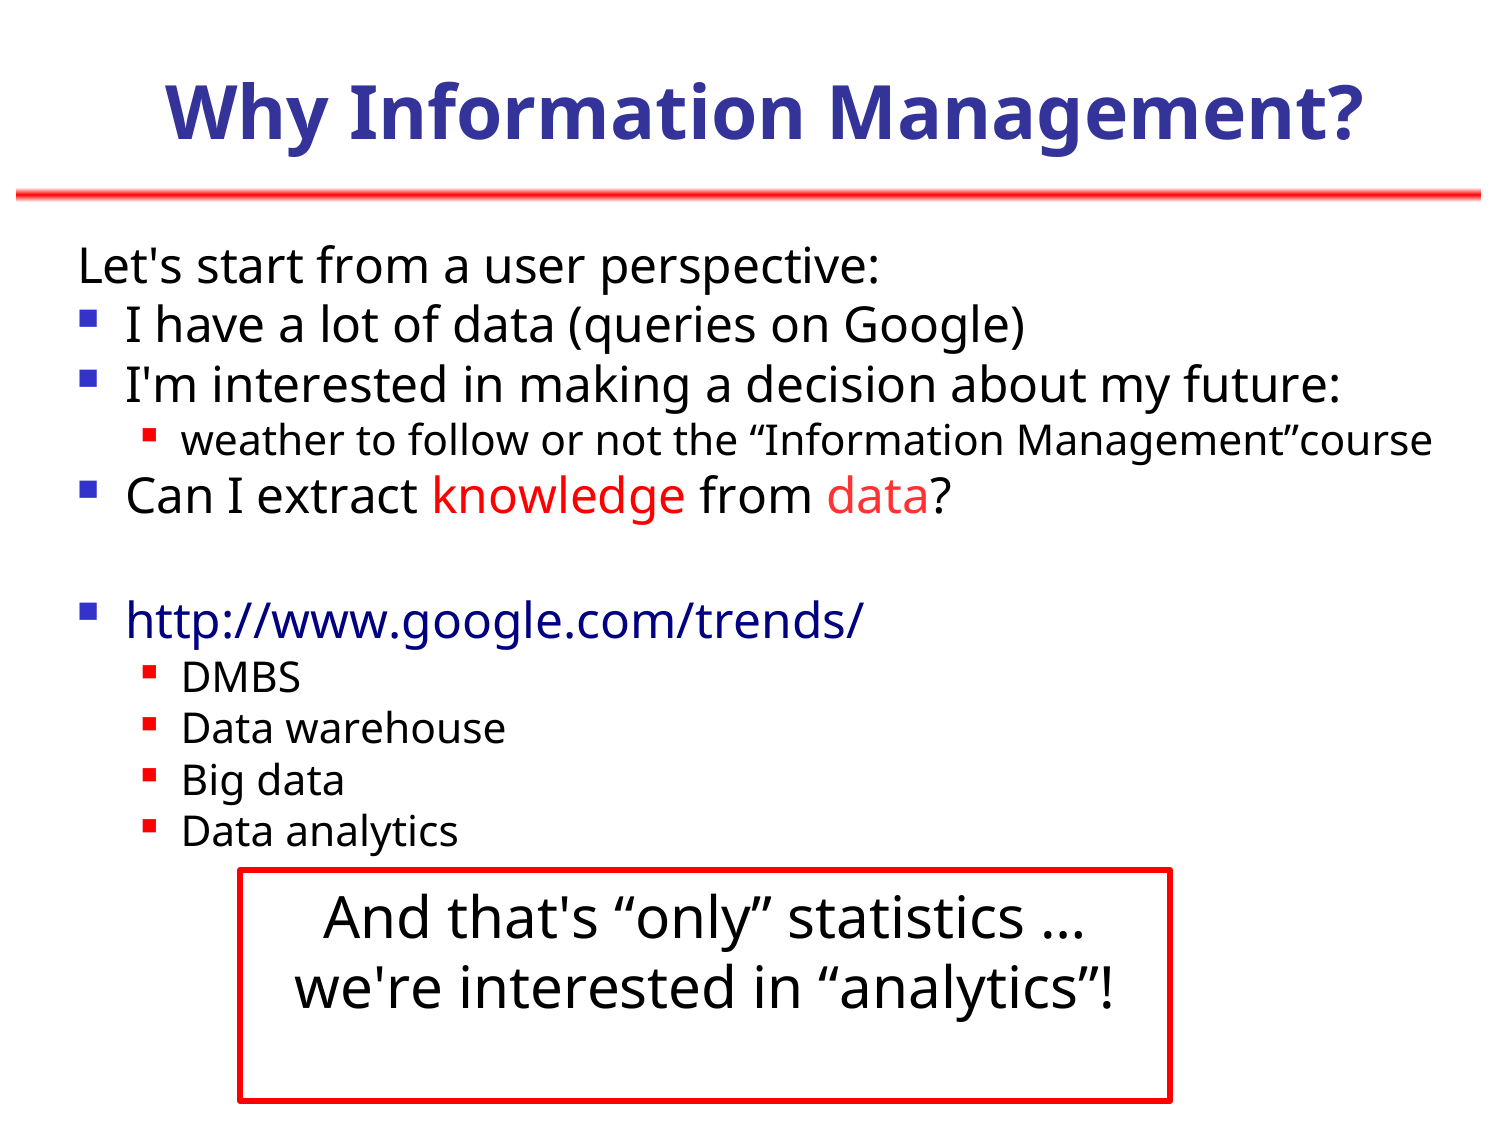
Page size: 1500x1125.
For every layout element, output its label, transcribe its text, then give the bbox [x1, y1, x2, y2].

text_box And that's “only” statistics … we're interested in “analytics”! [240, 870, 1171, 1101]
title Why Information Management? [45, 0, 1486, 163]
list Let's start from a user perspective: I have a lot of data (queries on Google) I'm interested in making a decision about my future: weather to follow or not the “Information Management”course Can I extract knowledge from data? http://www.google.com/trends/ DMBS Data warehouse Big data Data analytics [62, 237, 1450, 890]
